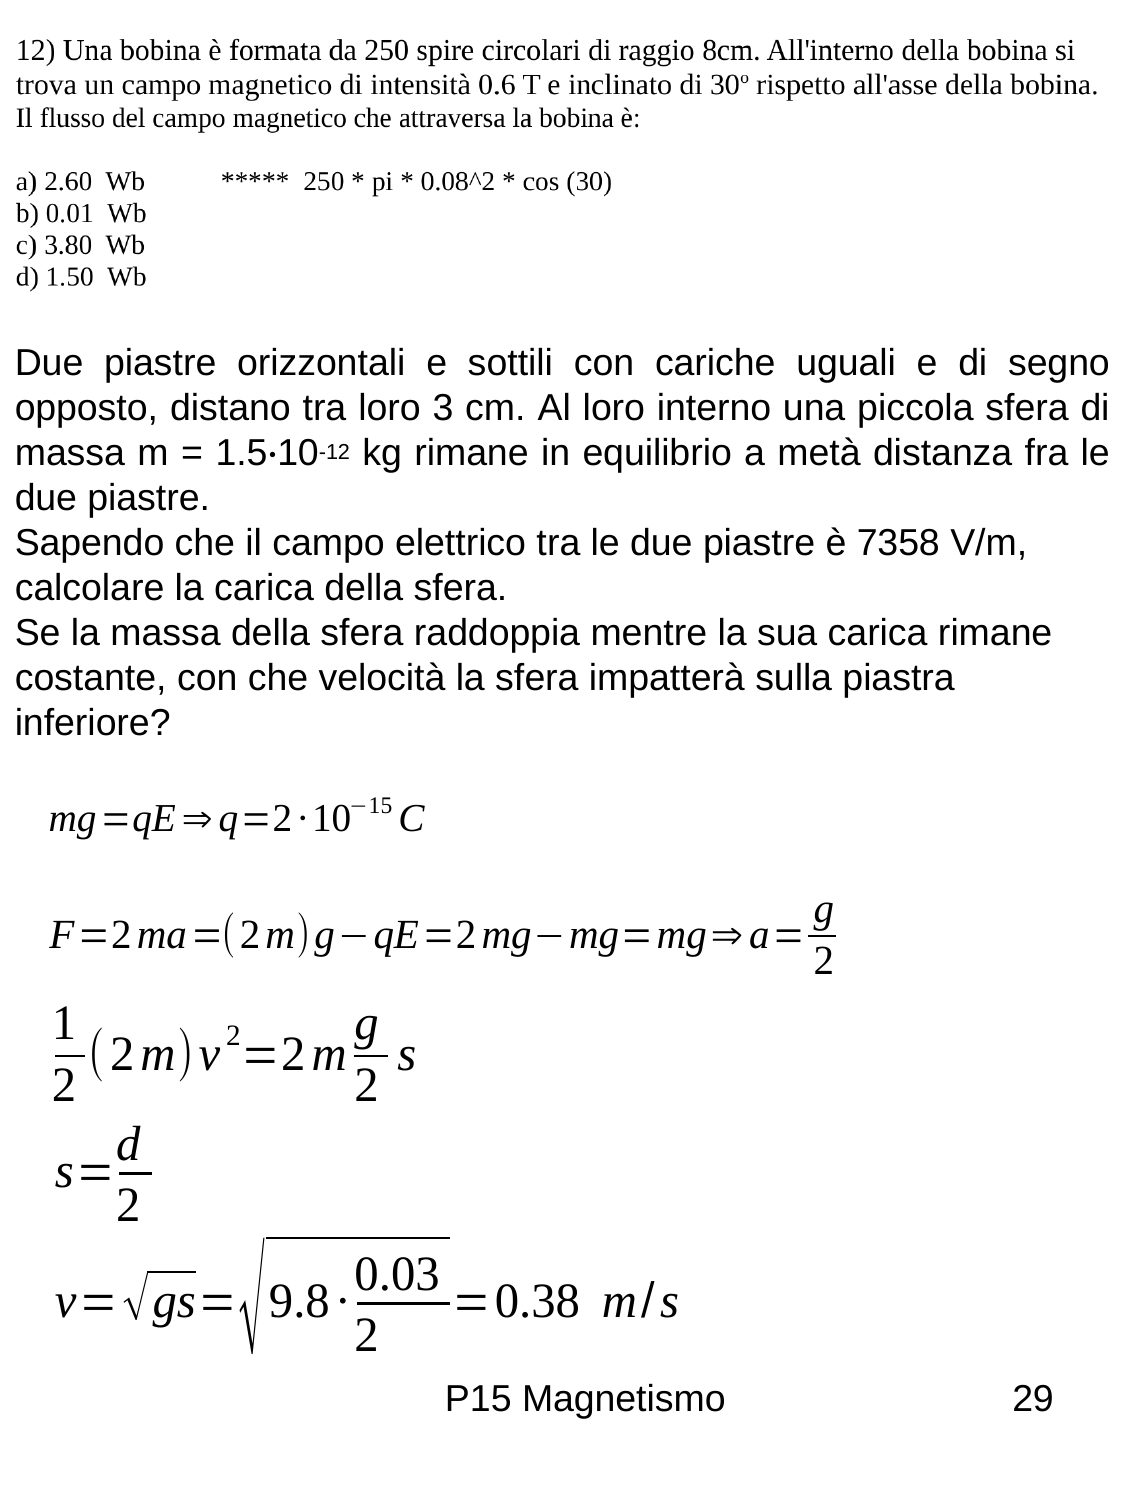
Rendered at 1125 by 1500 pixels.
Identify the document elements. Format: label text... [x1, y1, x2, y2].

text_box Due piastre orizzontali e sottili con cariche uguali e di segno opposto, distano tra loro 3 cm. Al loro interno una piccola sfera di massa m = 1.5·10-12 kg rimane in equilibrio a metà distanza fra le due piastre. Sapendo che il campo elettrico tra le due piastre è 7358 V/m, calcolare la carica della sfera. Se la massa della sfera raddoppia mentre la sua carica rimane costante, con che velocità la sfera impatterà sulla piastra inferiore? [0, 330, 1125, 1125]
chart [46, 885, 839, 985]
picture [0, 23, 1125, 315]
chart [51, 996, 681, 1363]
chart [48, 791, 427, 841]
